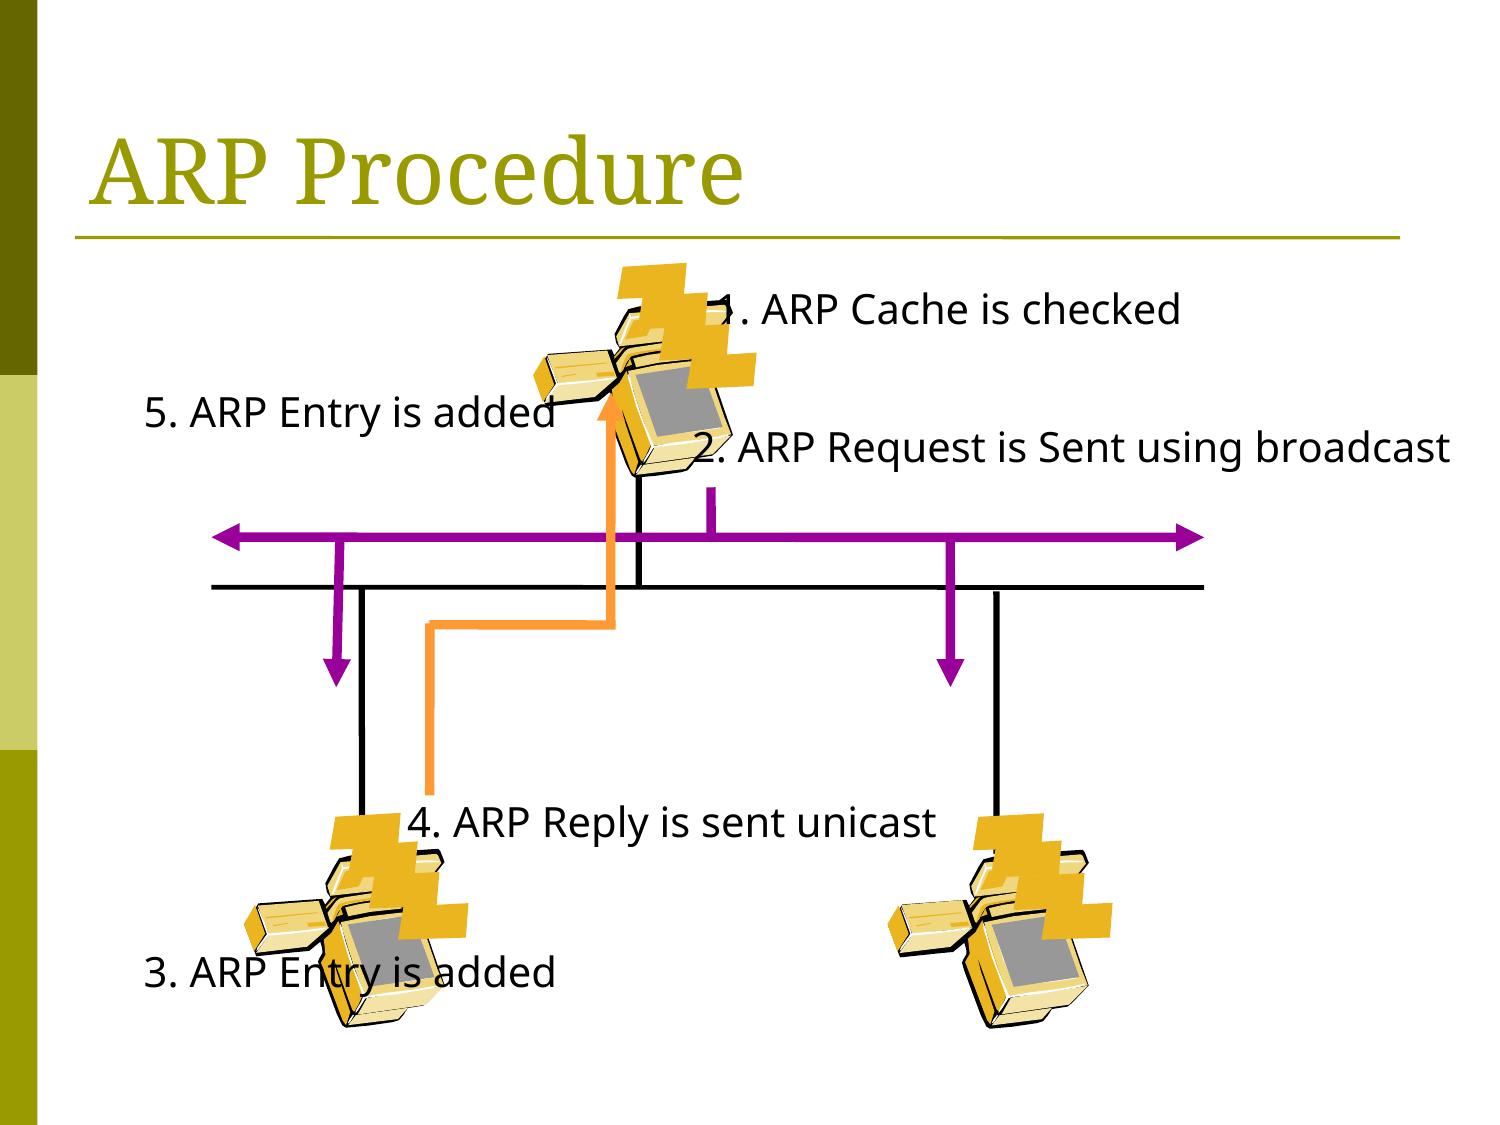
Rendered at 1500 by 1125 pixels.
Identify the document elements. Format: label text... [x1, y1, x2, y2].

text_box 3. ARP Entry is added [128, 937, 573, 1004]
text_box 4. ARP Reply is sent unicast [392, 787, 952, 854]
title ARP Procedure [74, 45, 1426, 234]
text_box 2. ARP Request is Sent using broadcast [677, 412, 1467, 479]
text_box 5. ARP Entry is added [128, 376, 573, 444]
text_box [243, 813, 469, 937]
text_box [887, 813, 1113, 1029]
text_box [533, 262, 757, 478]
text_box 1. ARP Cache is checked [700, 274, 1198, 342]
text_box [333, 1004, 427, 1028]
